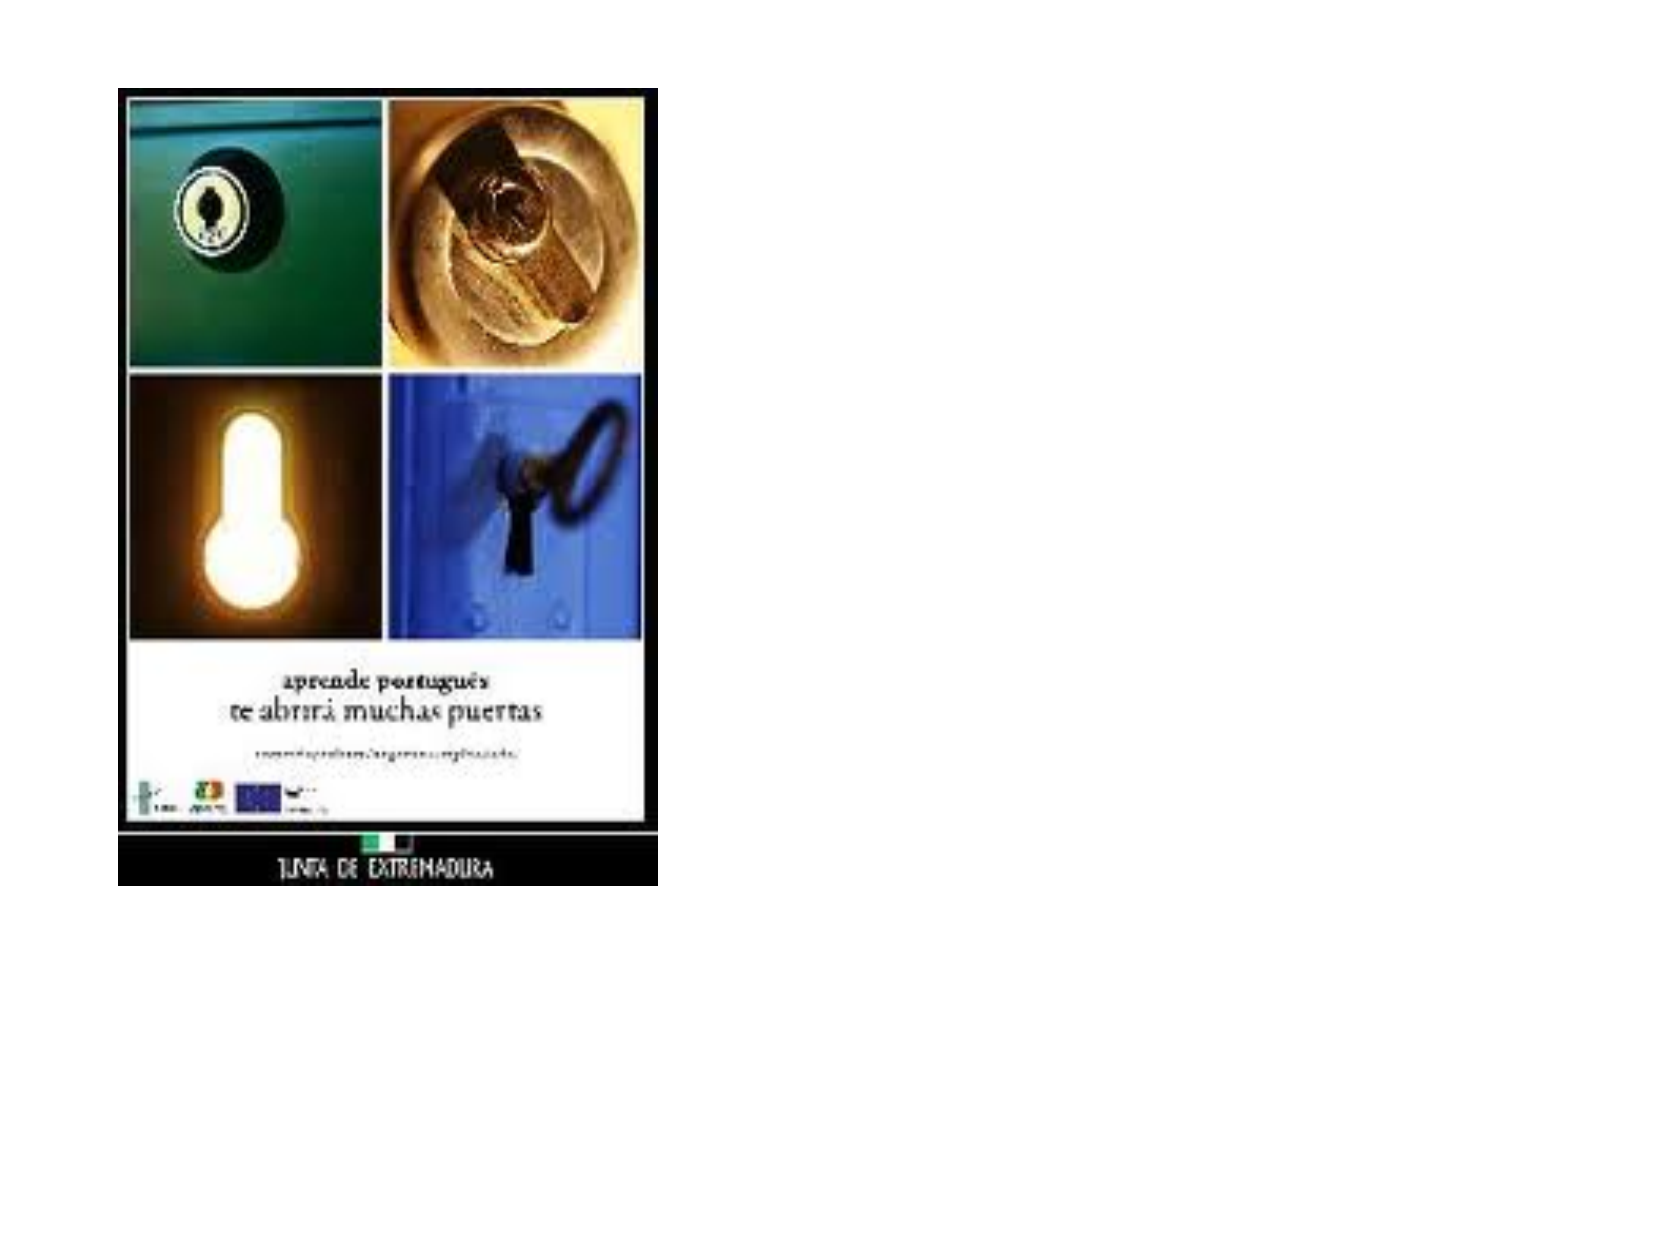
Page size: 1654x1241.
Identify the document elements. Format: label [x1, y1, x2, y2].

picture [118, 88, 658, 886]
